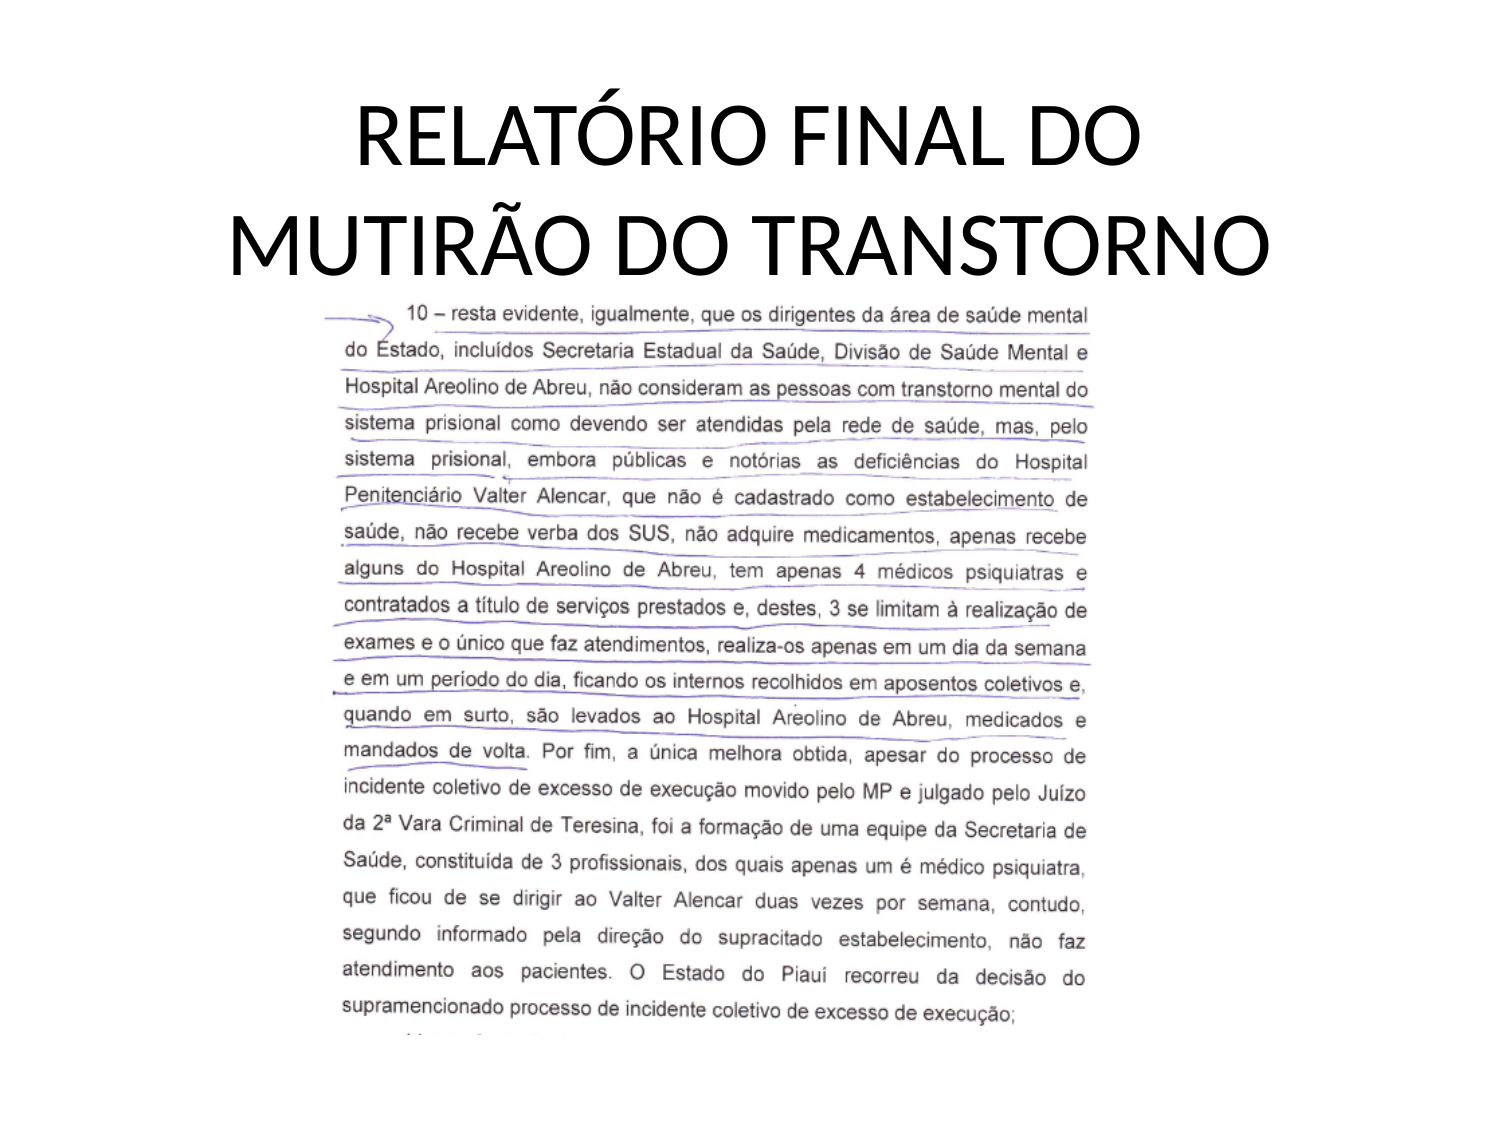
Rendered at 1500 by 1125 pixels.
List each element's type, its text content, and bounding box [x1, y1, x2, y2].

title RELATÓRIO FINAL DO MUTIRÃO DO TRANSTORNO MENTAL [147, 66, 1352, 291]
picture [324, 290, 1117, 1035]
